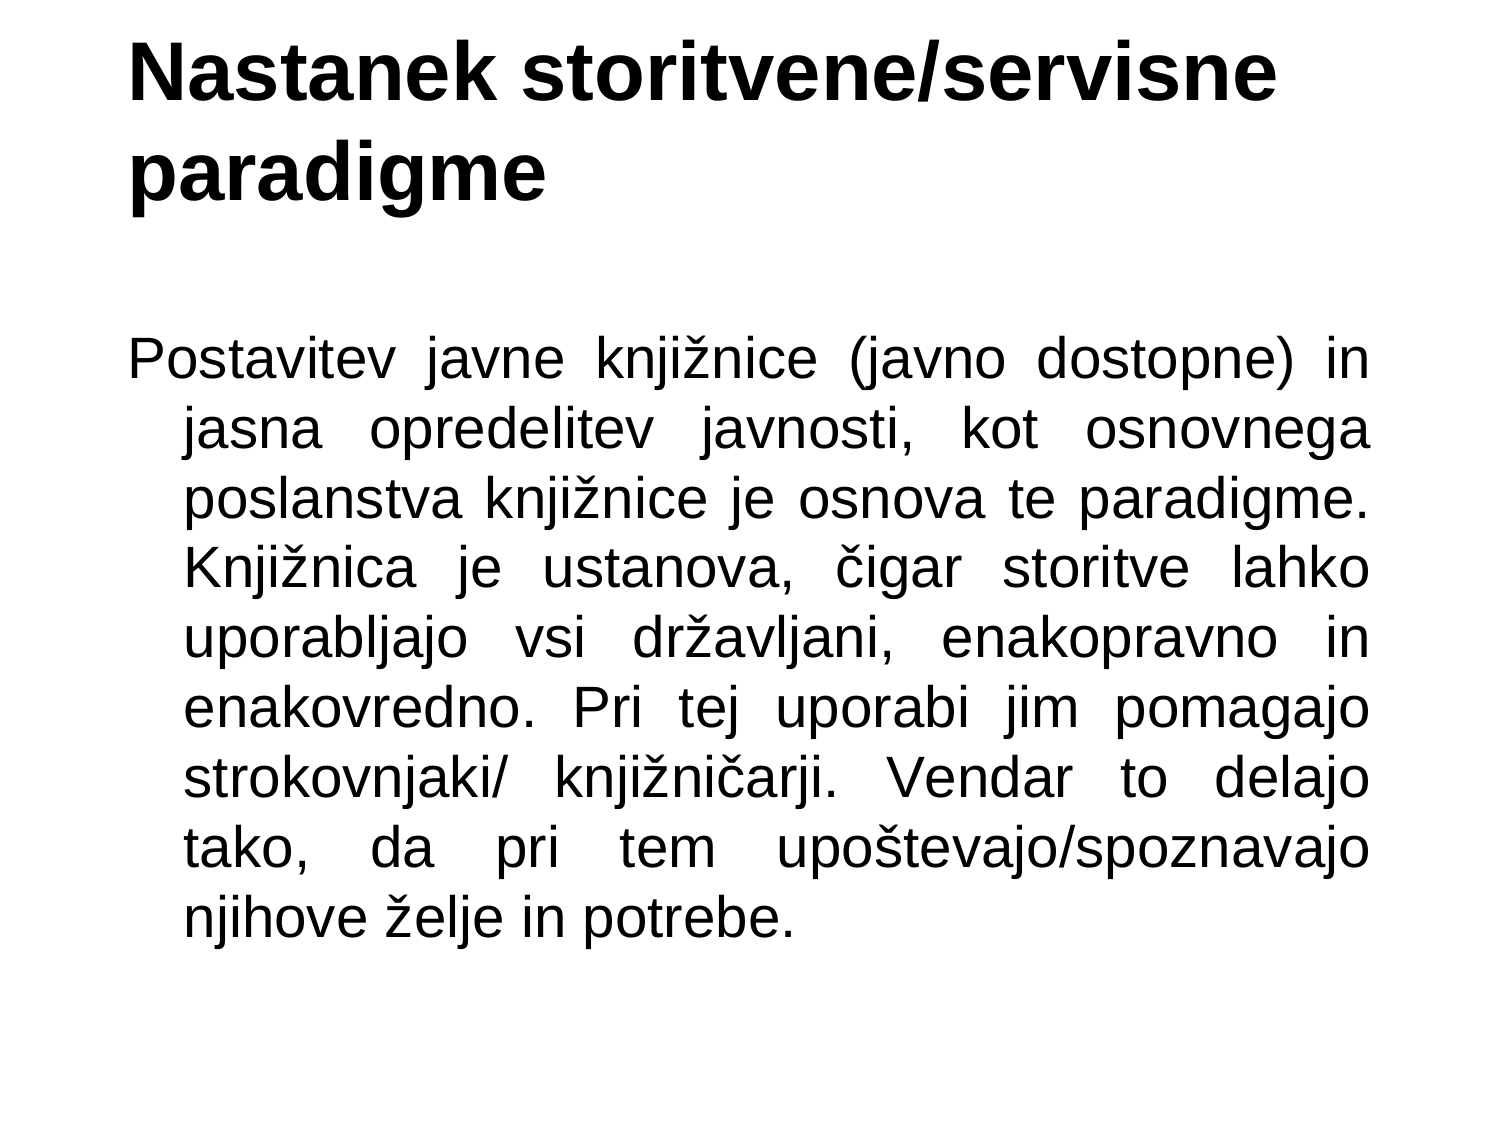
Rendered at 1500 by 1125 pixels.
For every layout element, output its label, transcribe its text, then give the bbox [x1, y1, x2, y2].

title Nastanek storitvene/servisne paradigme [112, 9, 1388, 225]
list Postavitev javne knjižnice (javno dostopne) in jasna opredelitev javnosti, kot osnovnega poslanstva knjižnice je osnova te paradigme. Knjižnica je ustanova, čigar storitve lahko uporabljajo vsi državljani, enakopravno in enakovredno. Pri tej uporabi jim pomagajo strokovnjaki/ knjižničarji. Vendar to delajo tako, da pri tem upoštevajo/spoznavajo njihove želje in potrebe. [112, 312, 1388, 988]
